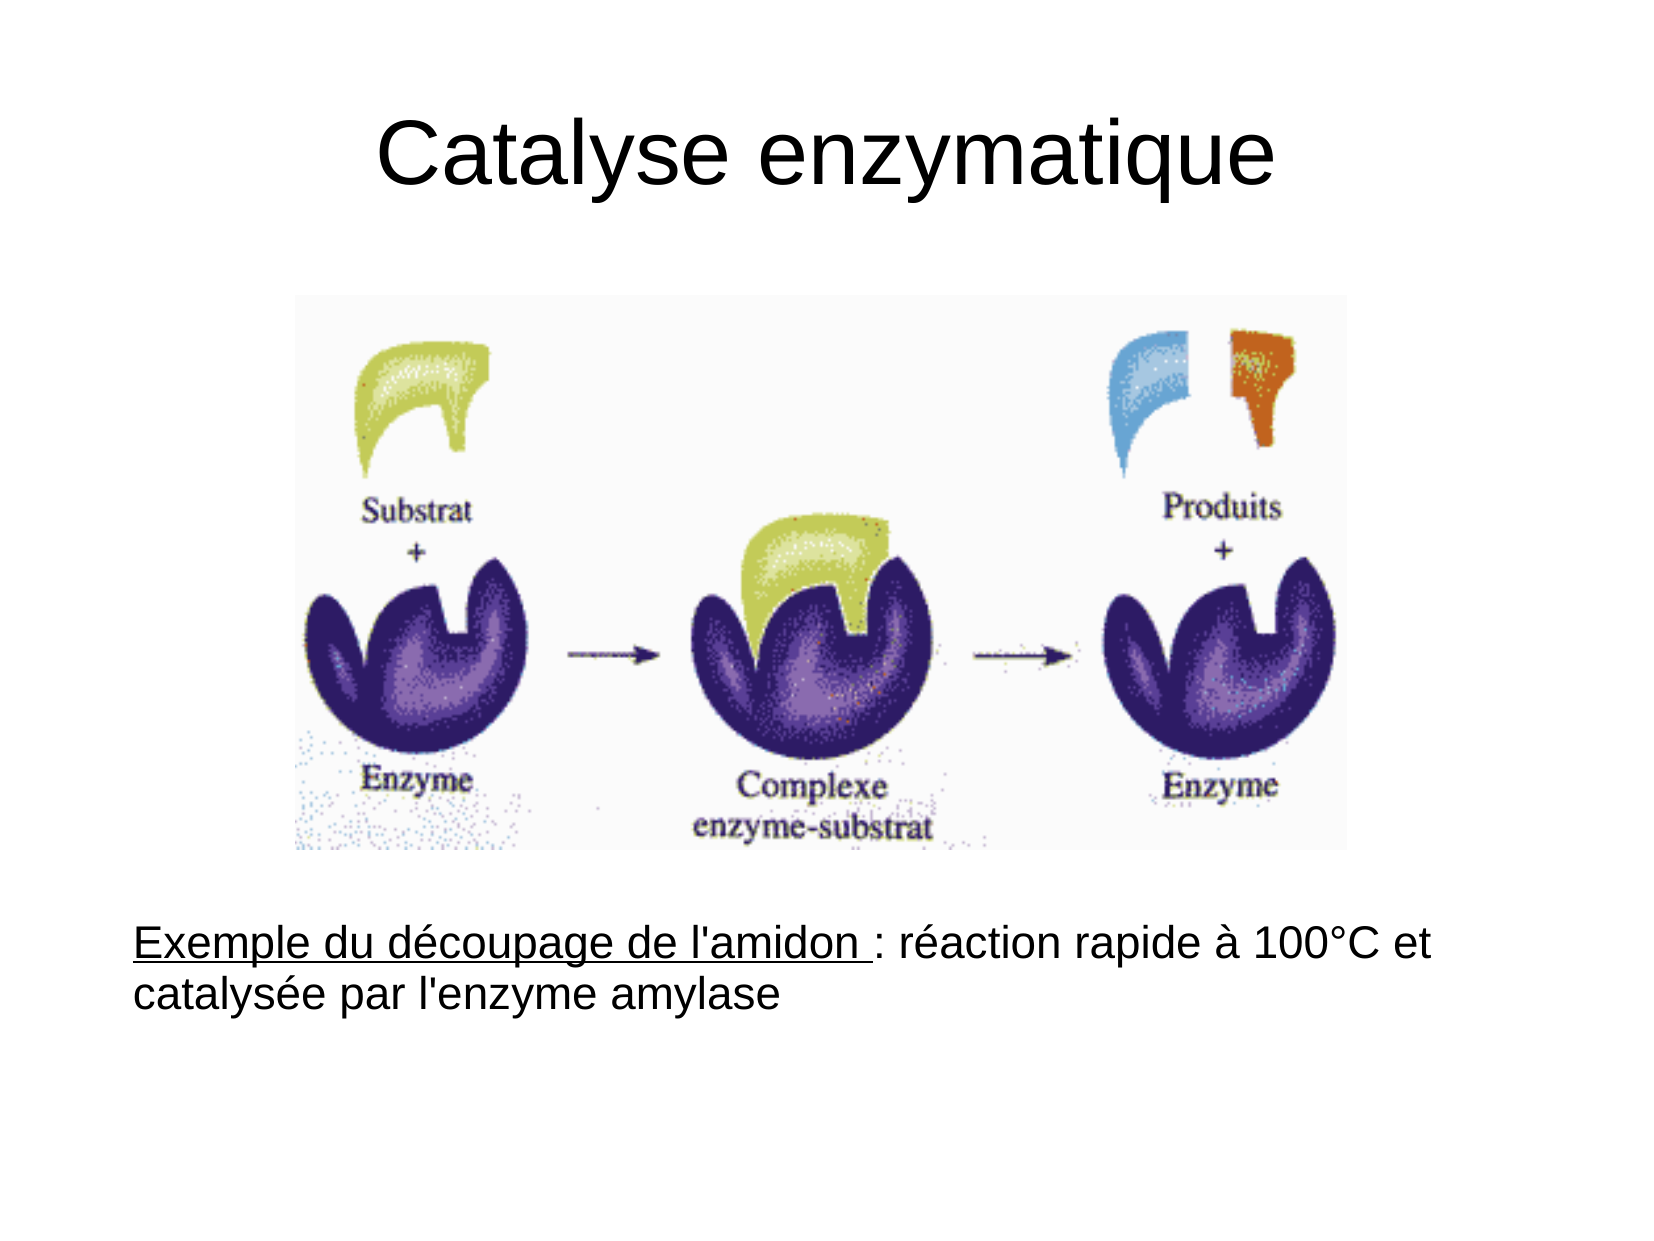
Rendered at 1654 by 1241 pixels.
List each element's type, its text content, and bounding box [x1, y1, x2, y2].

text_box Exemple du découpage de l'amidon : réaction rapide à 100°C et catalysée par l'enzyme amylase [118, 909, 1548, 1027]
title Catalyse enzymatique [82, 49, 1571, 257]
picture [295, 295, 1347, 850]
